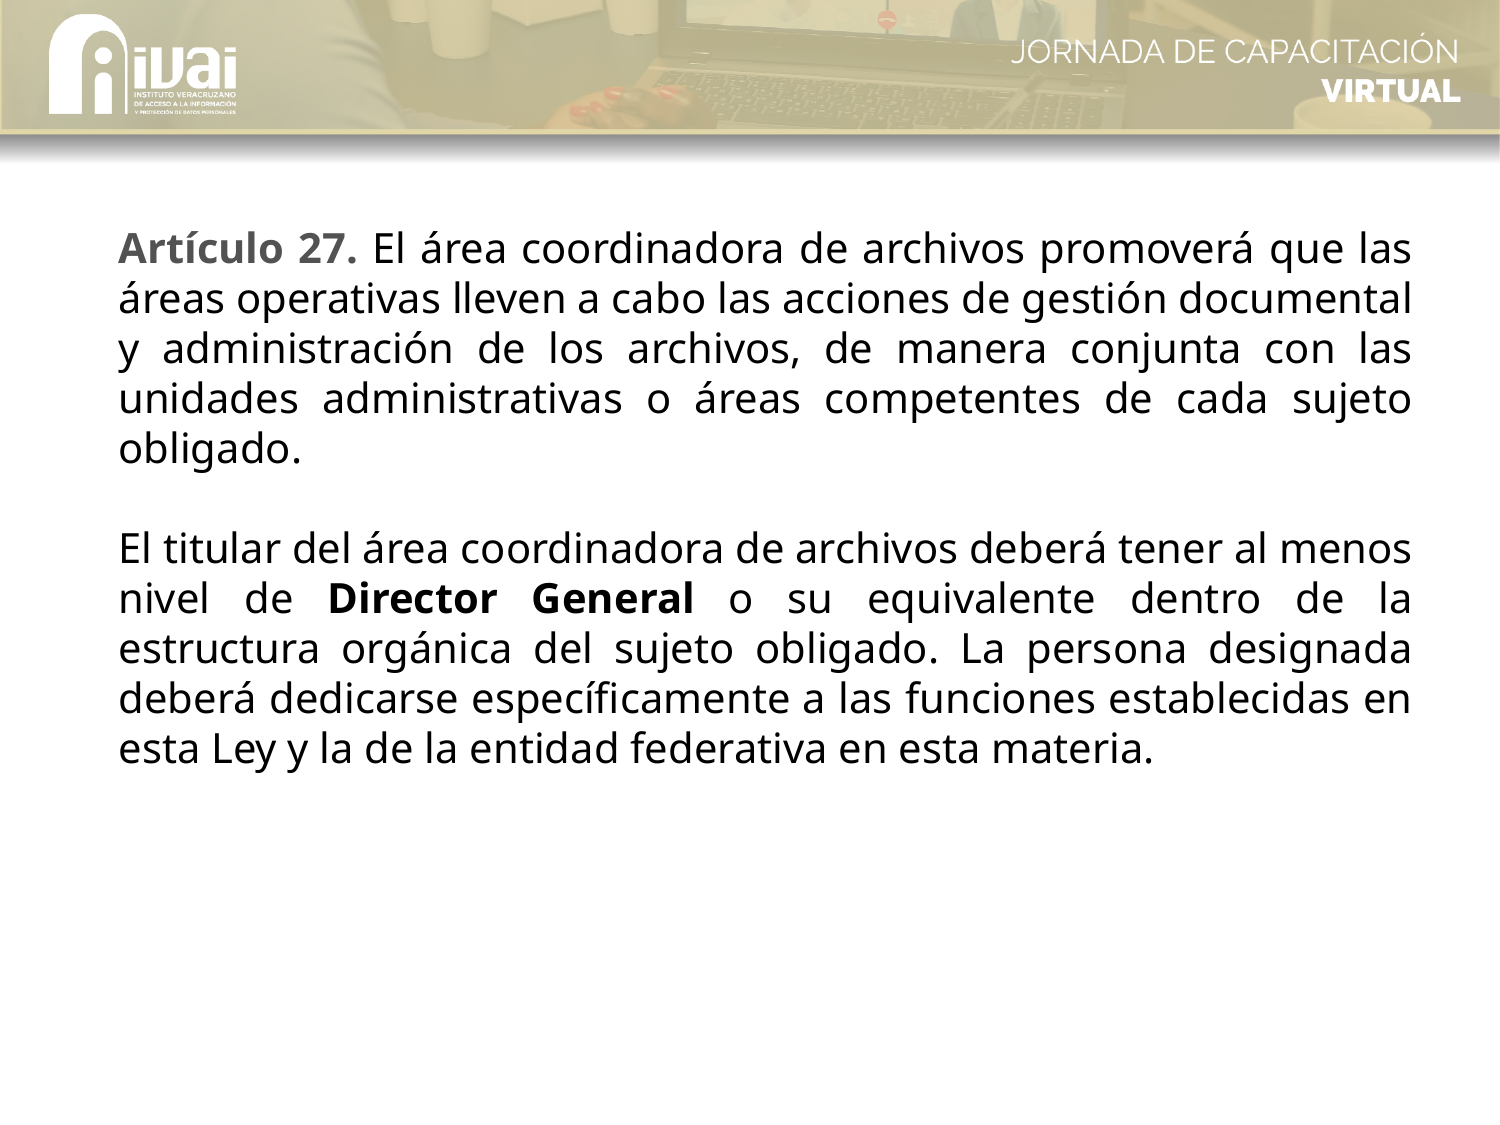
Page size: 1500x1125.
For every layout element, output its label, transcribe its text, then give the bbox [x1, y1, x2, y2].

text_box Artículo 27. El área coordinadora de archivos promoverá que las áreas operativas lleven a cabo las acciones de gestión documental y administración de los archivos, de manera conjunta con las unidades administrativas o áreas competentes de cada sujeto obligado. El titular del área coordinadora de archivos deberá tener al menos nivel de Director General o su equivalente dentro de la estructura orgánica del sujeto obligado. La persona designada deberá dedicarse específicamente a las funciones establecidas en esta Ley y la de la entidad federativa en esta materia. [103, 214, 1428, 779]
